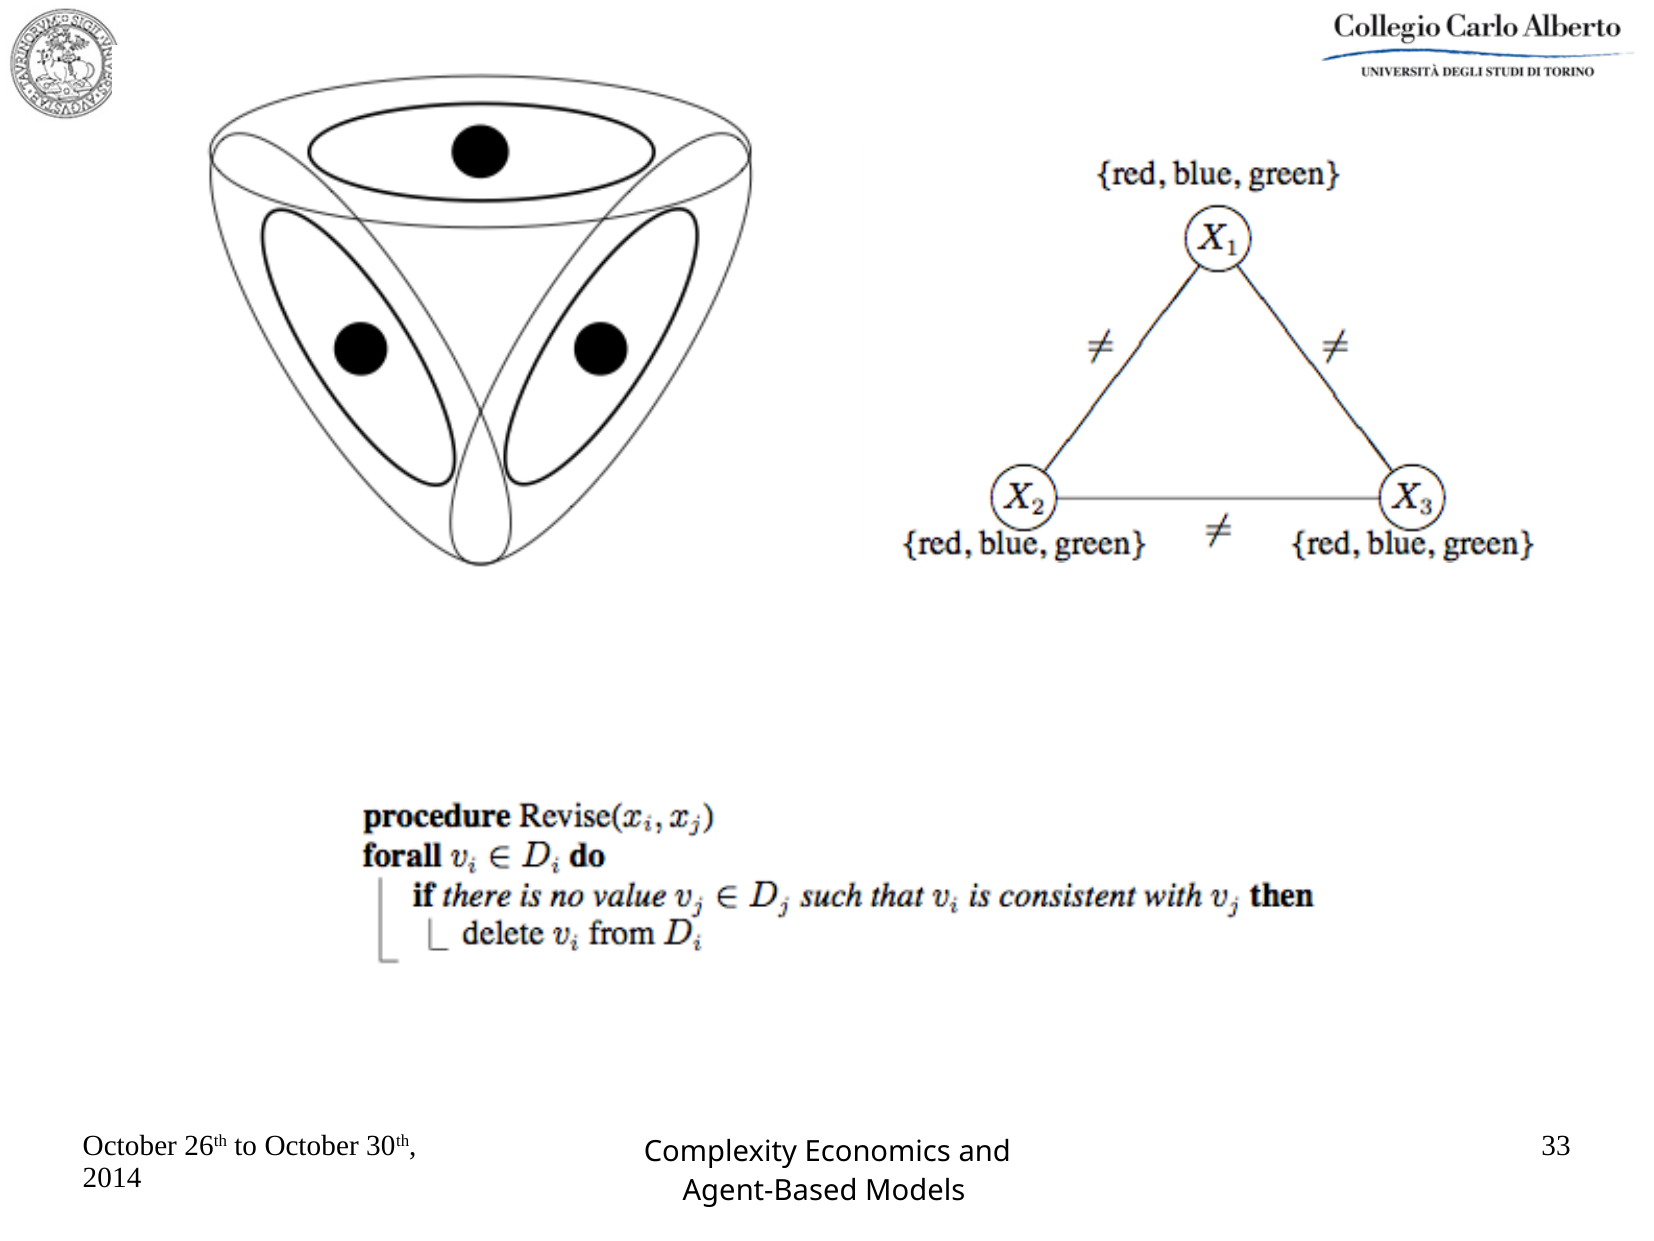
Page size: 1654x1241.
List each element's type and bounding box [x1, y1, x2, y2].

picture [862, 141, 1559, 563]
picture [1312, 0, 1645, 92]
picture [310, 775, 1361, 995]
picture [5, 5, 848, 601]
